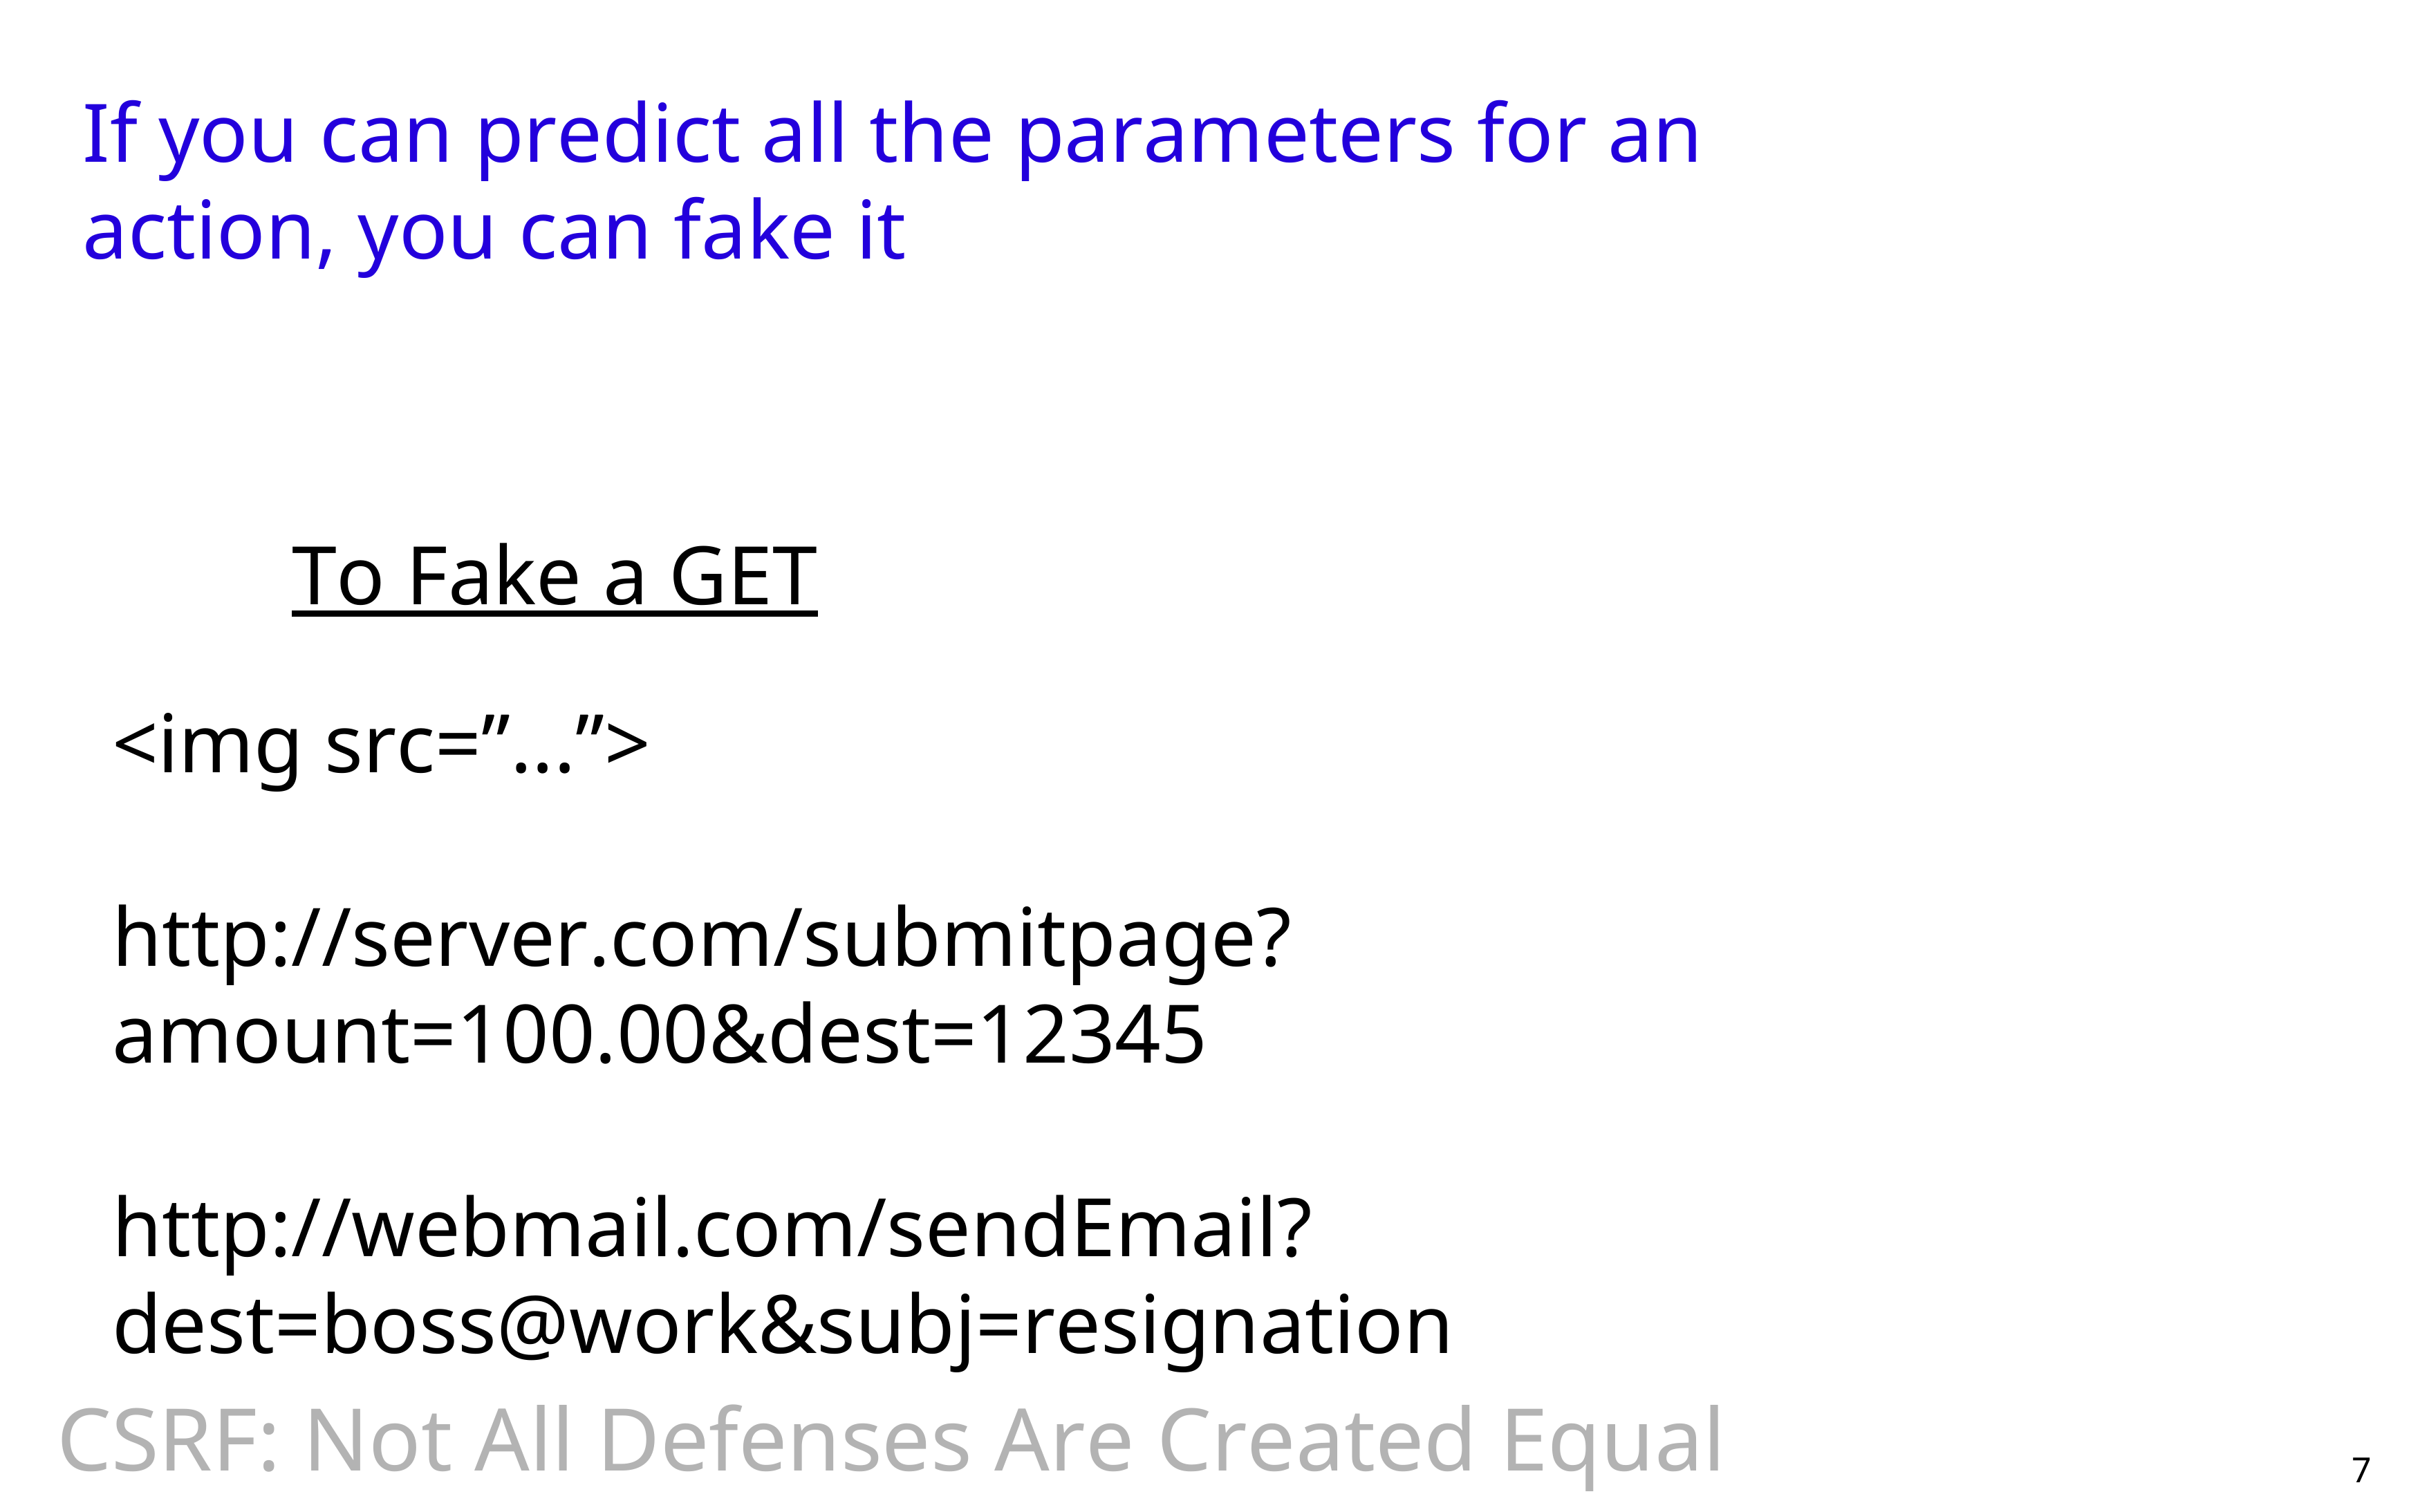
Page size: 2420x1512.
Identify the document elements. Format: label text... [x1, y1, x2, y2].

text_box <number> [2334, 1443, 2390, 1497]
text_box If you can predict all the parameters for an action, you can fake it [73, 76, 1940, 281]
text_box [102, 436, 2345, 687]
text_box <img src=”...”> http://server.com/submitpage?amount=100.00&dest=12345 http://webmail.com/sendEmail?dest=boss@work&subj=resignation [102, 687, 2355, 1182]
text_box To Fake a GET [93, 519, 1017, 626]
